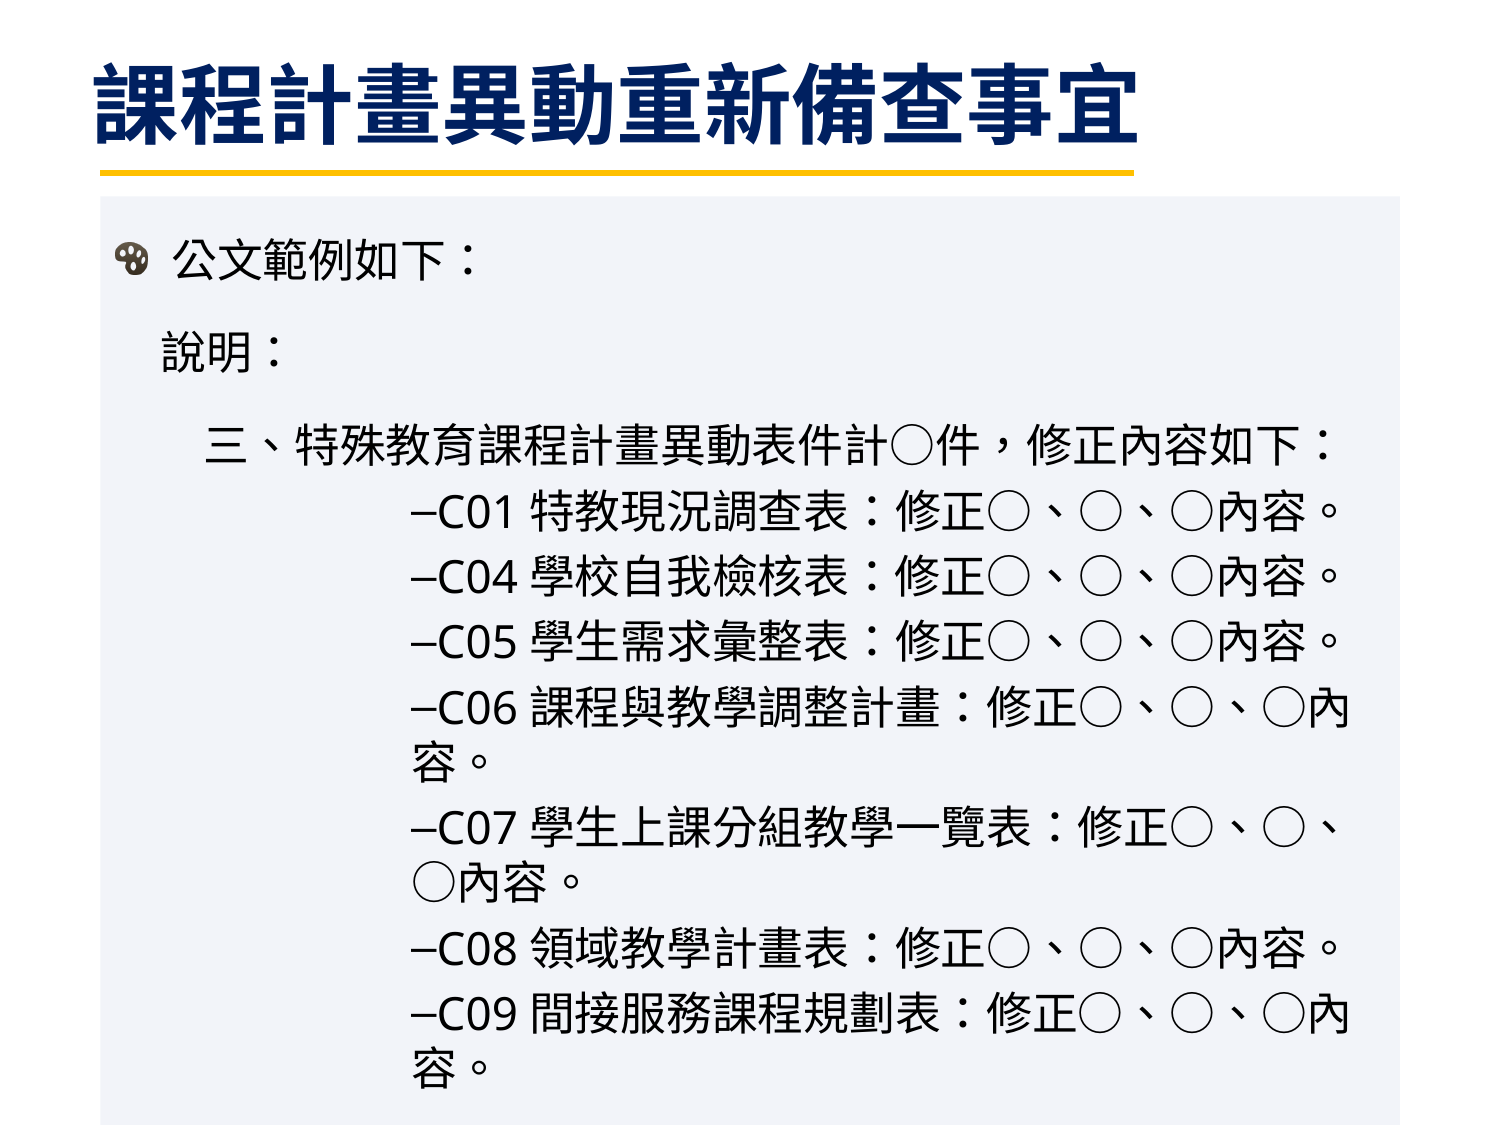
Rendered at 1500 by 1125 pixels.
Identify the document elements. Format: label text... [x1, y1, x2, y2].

text_box 公文範例如下： 說明： 三、特殊教育課程計畫異動表件計○件，修正內容如下： C01特教現況調查表：修正○、○、○內容。 C04學校自我檢核表：修正○、○、○內容。 C05學生需求彙整表：修正○、○、○內容。 C06課程與教學調整計畫：修正○、○、○內容。 C07學生上課分組教學一覽表：修正○、○、○內容。 C08領域教學計畫表：修正○、○、○內容。 C09間接服務課程規劃表：修正○、○、○內容。 四、檢陳本校因應特殊教育課程計畫調整異動召開之特殊教育推行委員會及課程發展委員會紀錄各1份。 [100, 196, 1400, 1125]
text_box 課程計畫異動重新備查事宜 [76, 42, 1168, 164]
